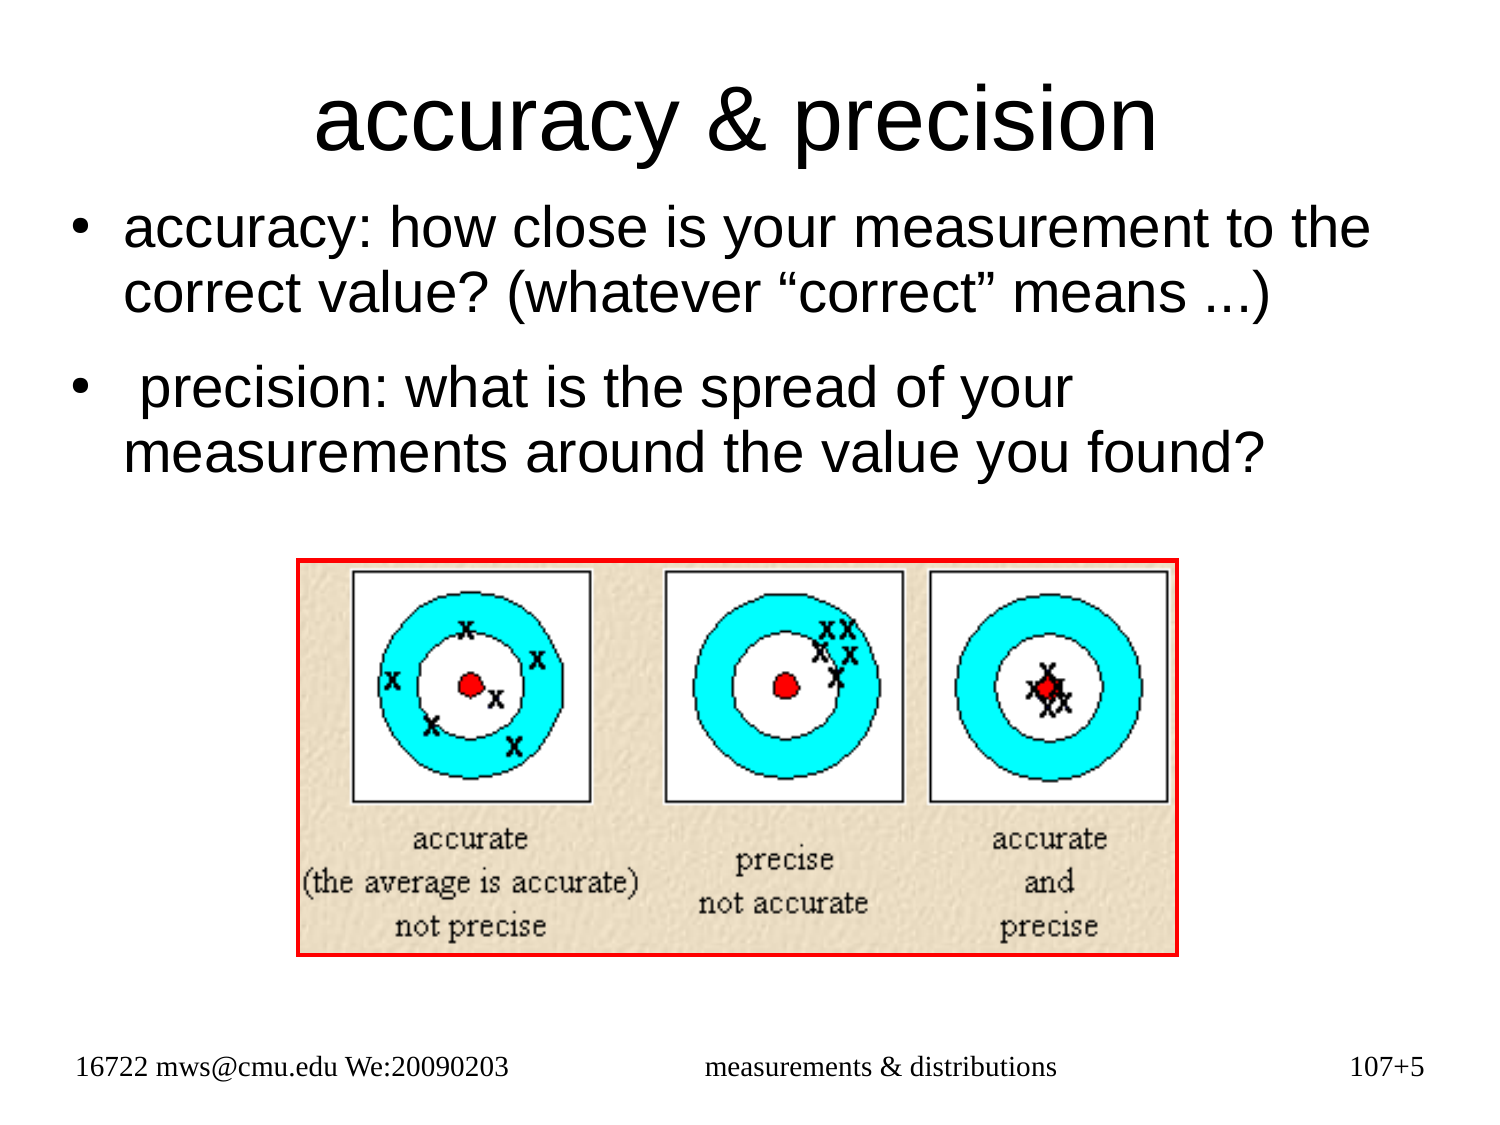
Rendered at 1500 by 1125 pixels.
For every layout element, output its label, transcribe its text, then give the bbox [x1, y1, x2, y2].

title accuracy & precision [99, 59, 1375, 178]
list accuracy: how close is your measurement to the correct value? (whatever “correct” means ...) precision: what is the spread of your measurements around the value you found? [37, 187, 1463, 488]
picture [300, 562, 1176, 953]
